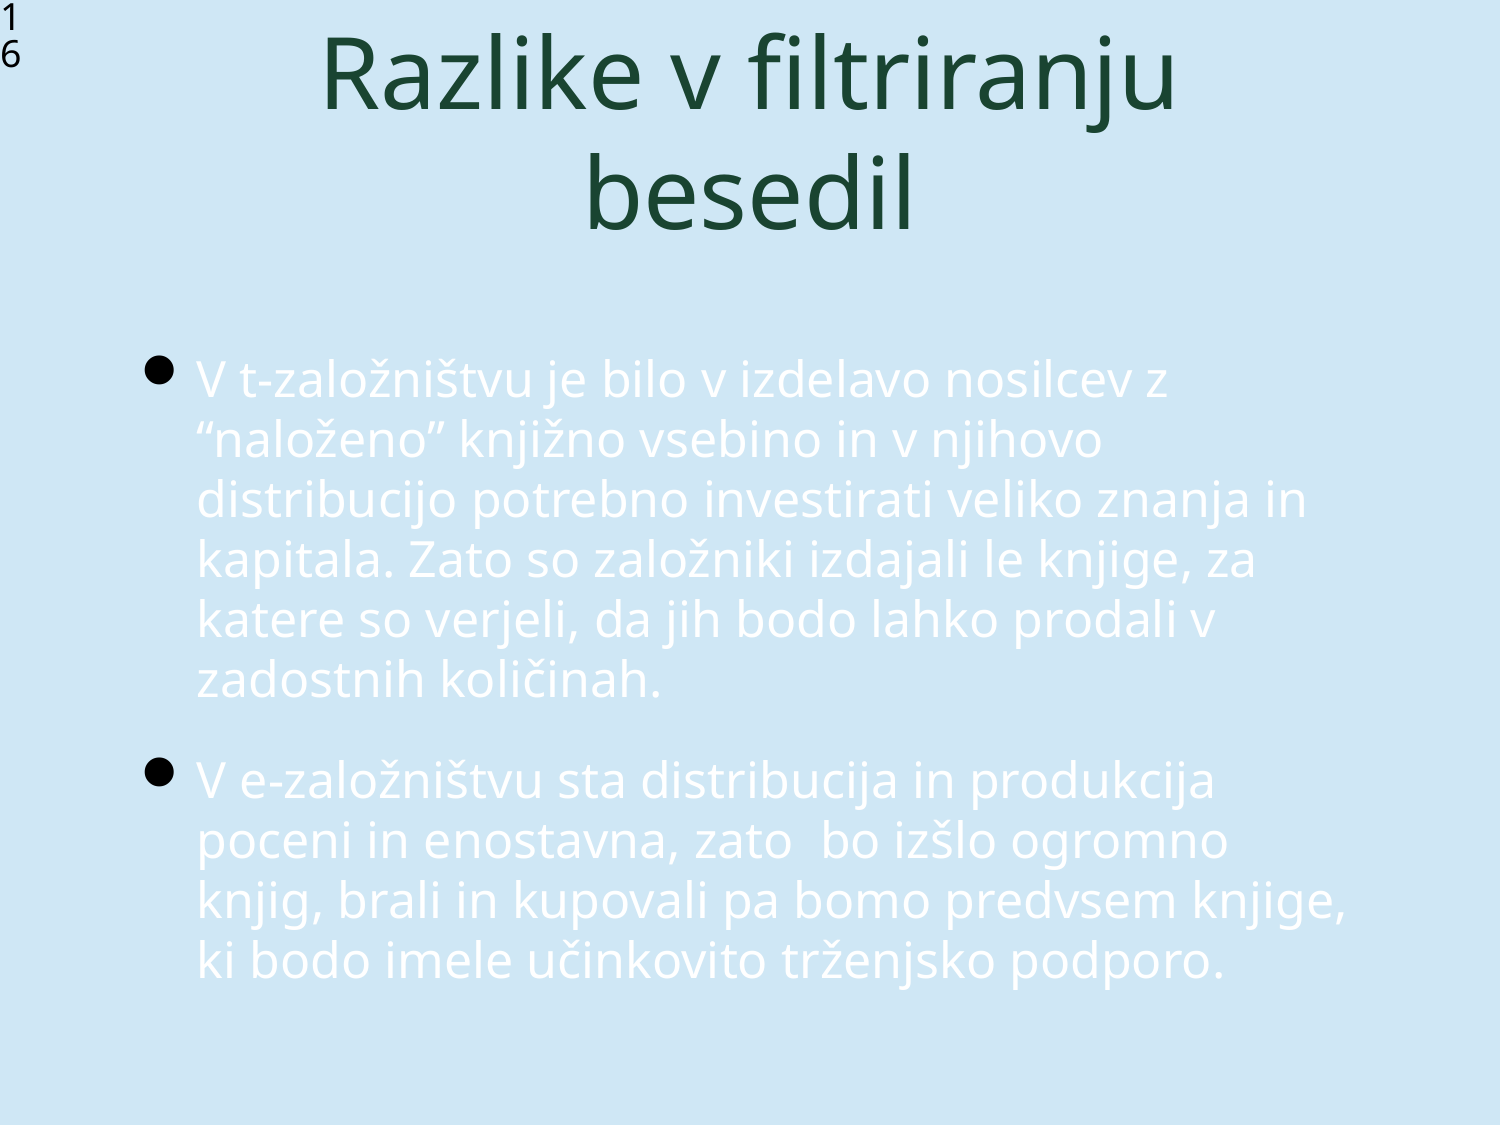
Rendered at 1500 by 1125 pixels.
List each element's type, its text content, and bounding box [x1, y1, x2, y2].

title Razlike v filtriranju besedil [125, 12, 1375, 246]
list V t-založništvu je bilo v izdelavo nosilcev z “naloženo” knjižno vsebino in v njihovo distribucijo potrebno investirati veliko znanja in kapitala. Zato so založniki izdajali le knjige, za katere so verjeli, da jih bodo lahko prodali v zadostnih količinah. V e-založništvu sta distribucija in produkcija poceni in enostavna, zato bo izšlo ogromno knjig, brali in kupovali pa bomo predvsem knjige, ki bodo imele učinkovito trženjsko podporo. [125, 339, 1375, 1026]
